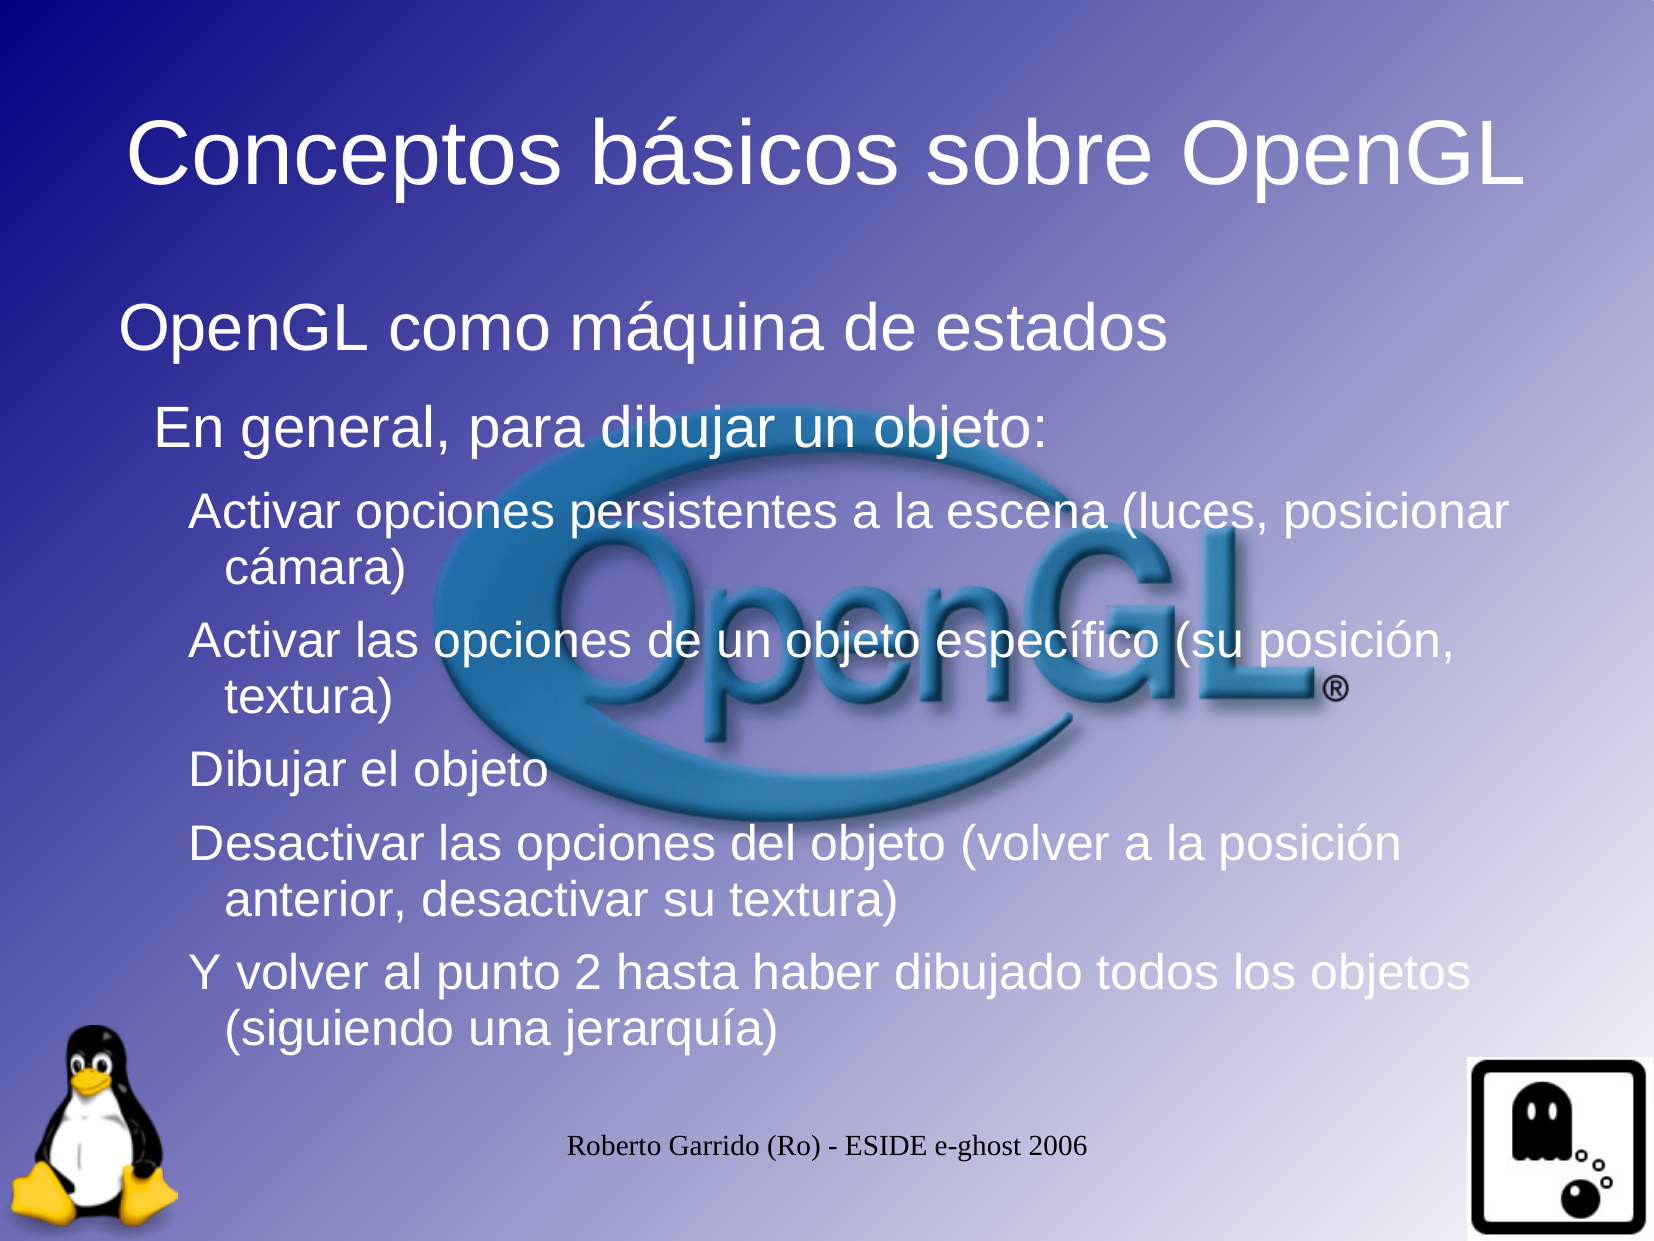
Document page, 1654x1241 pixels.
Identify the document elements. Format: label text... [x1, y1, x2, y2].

picture [1467, 1057, 1654, 1241]
title Conceptos básicos sobre OpenGL [82, 49, 1571, 257]
list OpenGL como máquina de estados En general, para dibujar un objeto: Activar opciones persistentes a la escena (luces, posicionar cámara) Activar las opciones de un objeto específico (su posición, textura) Dibujar el objeto Desactivar las opciones del objeto (volver a la posición anterior, desactivar su textura) Y volver al punto 2 hasta haber dibujado todos los objetos (siguiendo una jerarquía) [82, 290, 1571, 1109]
picture [0, 1025, 178, 1241]
